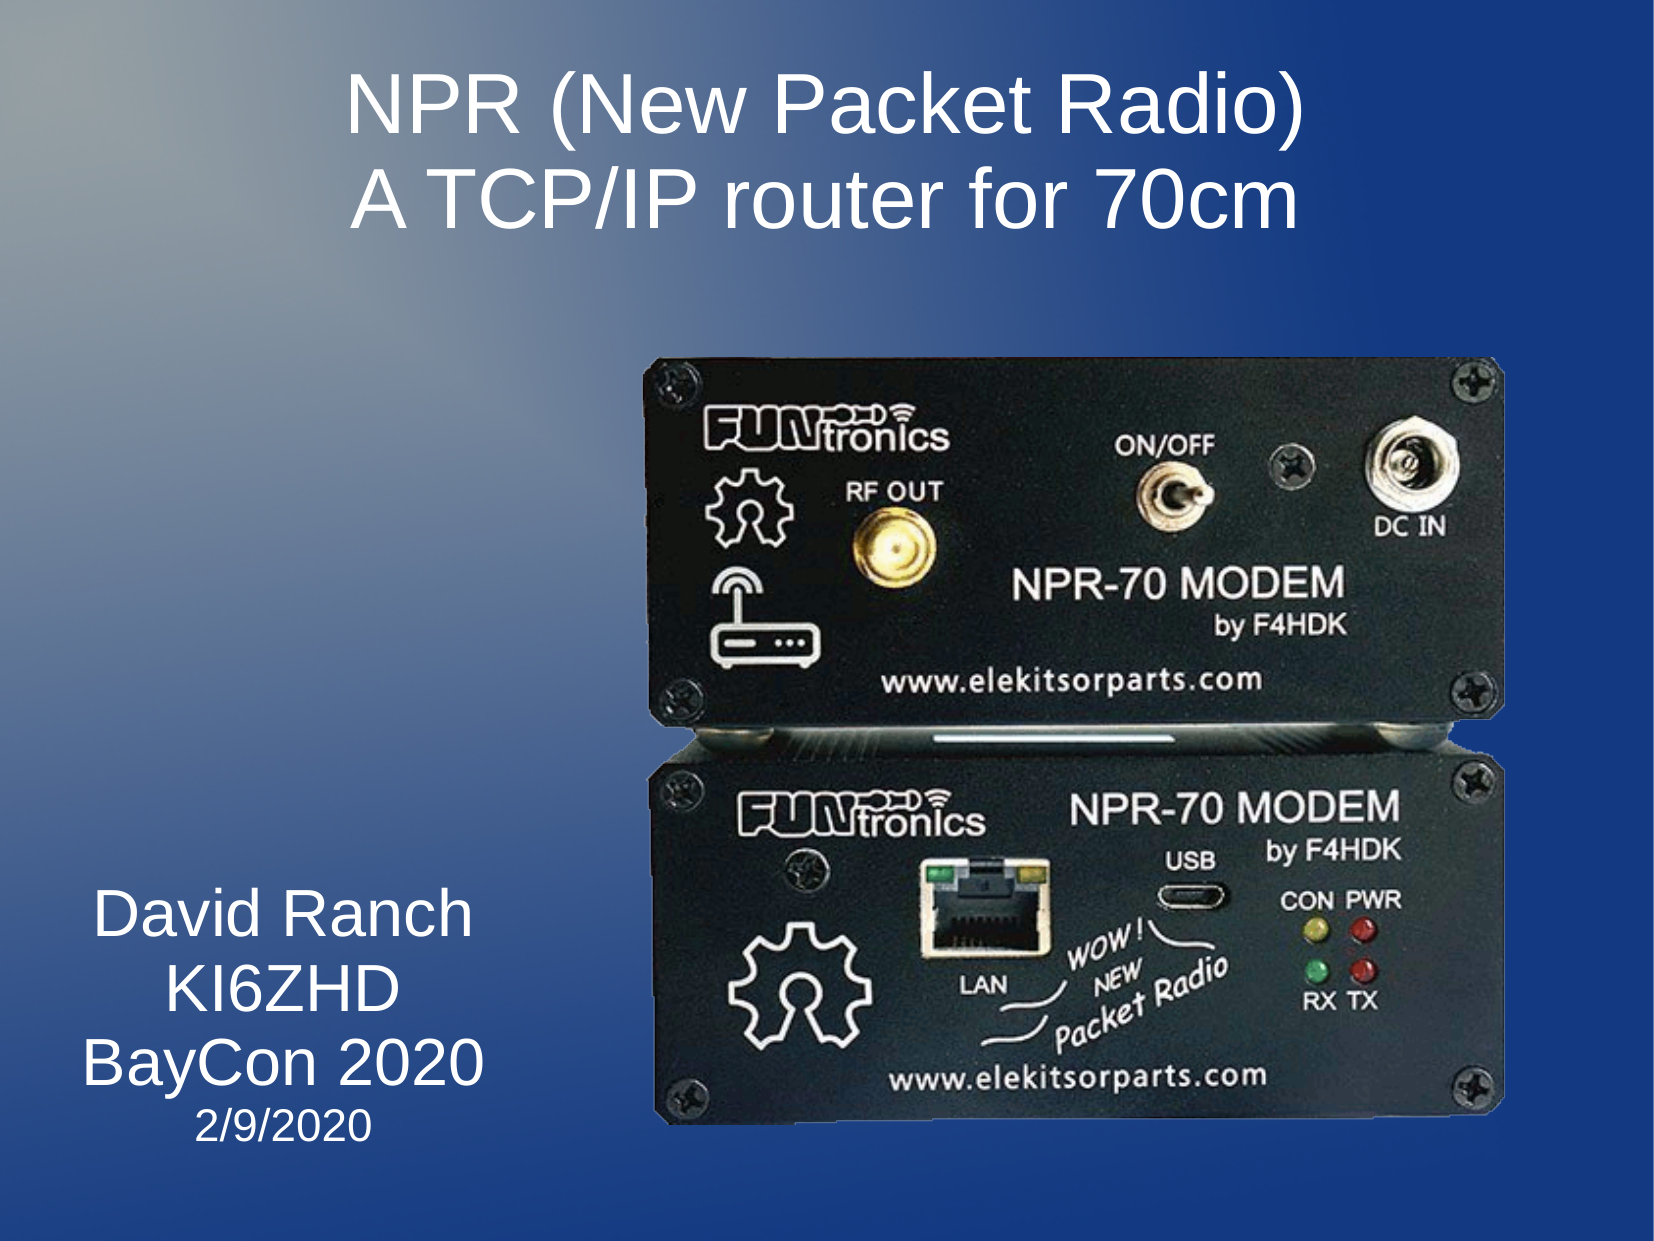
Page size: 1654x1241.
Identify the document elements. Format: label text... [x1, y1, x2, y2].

title NPR (New Packet Radio) A TCP/IP router for 70cm [82, 49, 1571, 257]
picture [0, 0, 1654, 1241]
text_box David Ranch KI6ZHD BayCon 2020 2/9/2020 [0, 825, 642, 1241]
